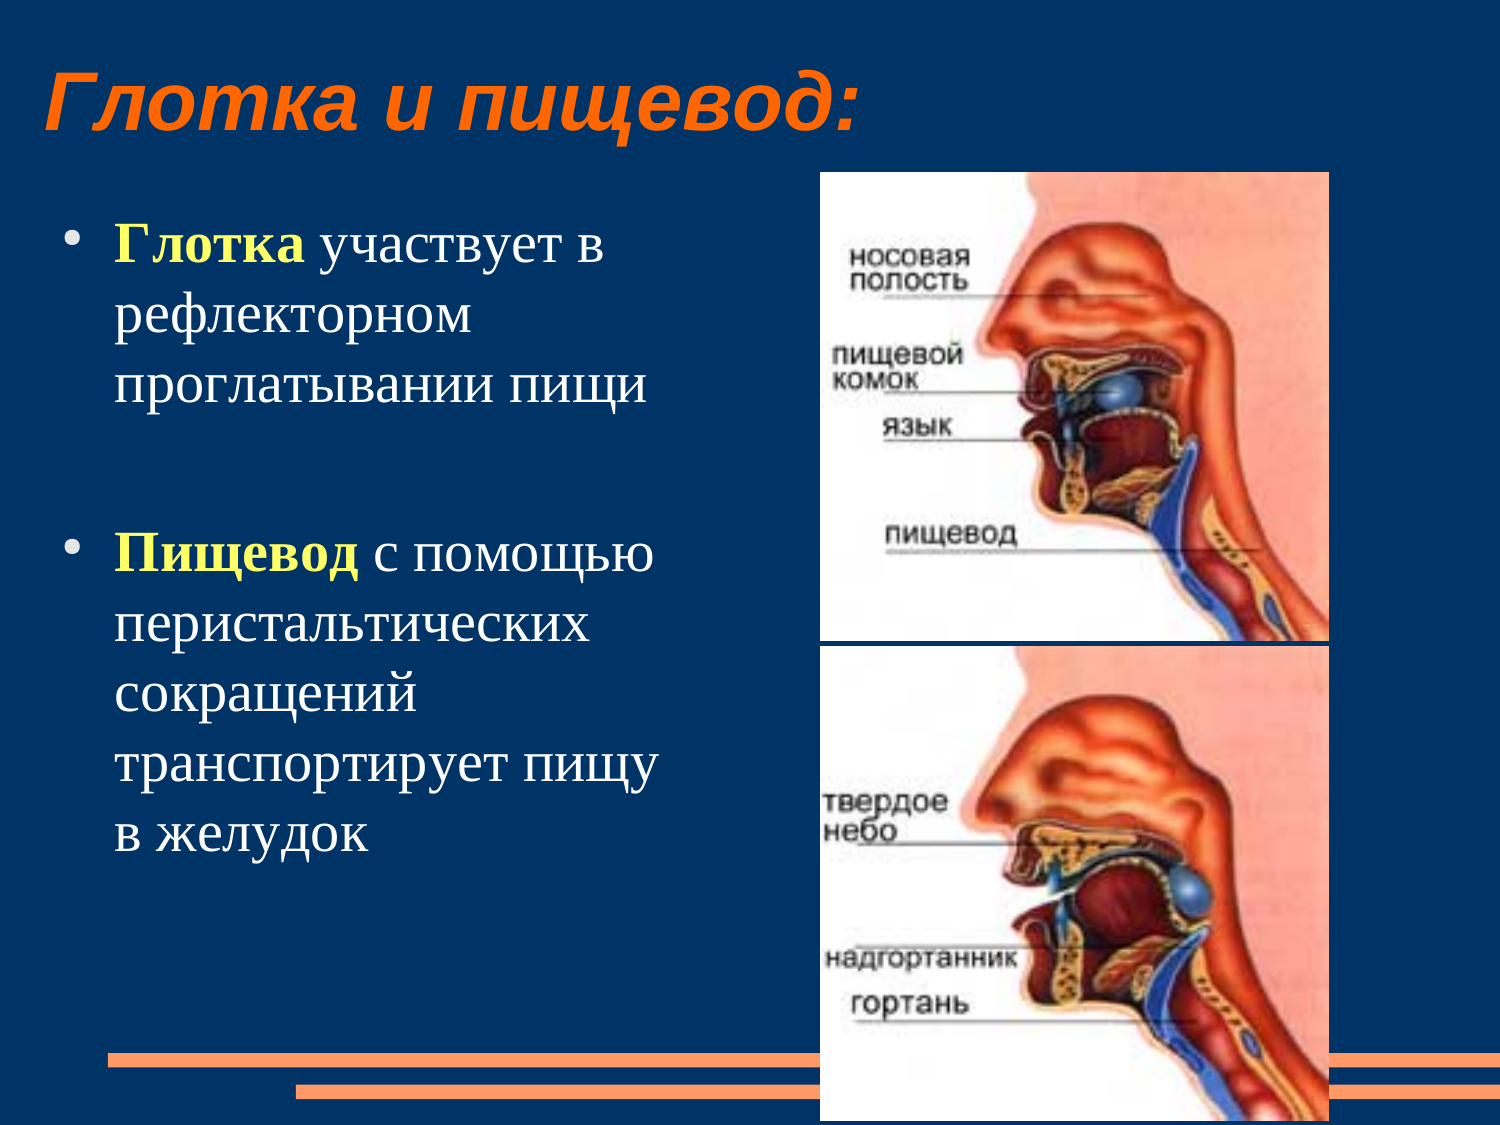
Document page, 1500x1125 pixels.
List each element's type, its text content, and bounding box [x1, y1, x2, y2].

list Глотка участвует в рефлекторном проглатывании пищи Пищевод с помощью перистальтических сокращений транспортирует пищу в желудок [29, 196, 703, 1012]
picture [820, 646, 1329, 1121]
picture [820, 172, 1329, 641]
title Глотка и пищевод: [29, 31, 1036, 164]
